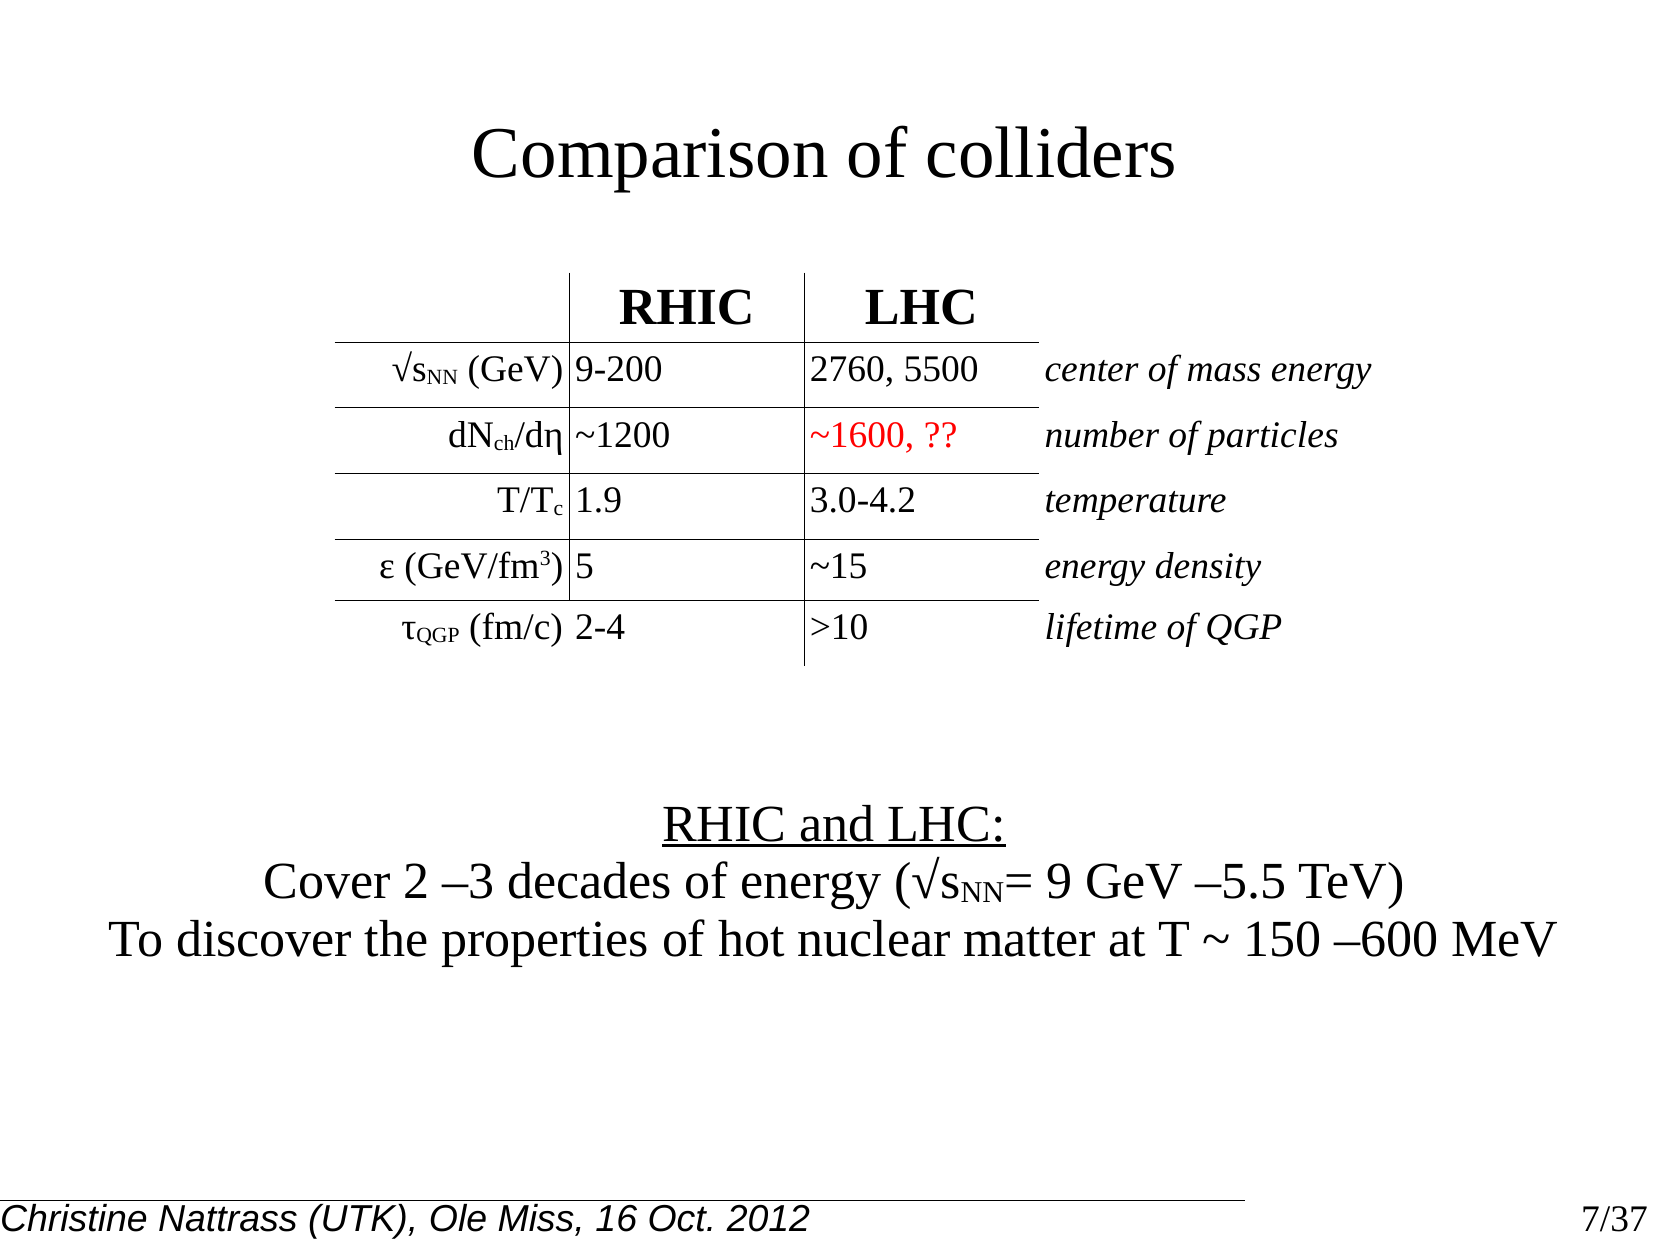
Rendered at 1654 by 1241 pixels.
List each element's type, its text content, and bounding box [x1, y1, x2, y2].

table_cell ~15 [805, 540, 1039, 600]
text_box RHIC and LHC: Cover 2 –3 decades of energy (√sNN= 9 GeV –5.5 TeV) To discover the properties of hot nuclear matter at T ~ 150 –600 MeV [37, 787, 1631, 993]
table_cell center of mass energy [1039, 342, 1434, 408]
table_cell 9-200 [570, 343, 804, 407]
table_cell √sNN (GeV) [335, 343, 569, 407]
table_cell >10 [805, 601, 1039, 666]
table_cell dNch/dη [335, 408, 569, 473]
title Comparison of colliders [0, 49, 1650, 257]
table_cell ~1600, ?? [805, 408, 1039, 473]
table_cell 1.9 [570, 474, 804, 539]
table_header [335, 273, 569, 342]
table_cell ~1200 [570, 408, 804, 473]
table_cell 5 [570, 540, 804, 600]
table_header RHIC [570, 273, 804, 342]
table_cell temperature [1039, 473, 1434, 539]
table_cell 2760, 5500 [805, 343, 1039, 407]
table_cell 3.0-4.2 [805, 474, 1039, 539]
table_header [1039, 273, 1434, 342]
table_cell τQGP (fm/c) [335, 601, 569, 666]
table_cell energy density [1039, 539, 1434, 601]
table_header LHC [805, 273, 1039, 342]
table_cell ε (GeV/fm3) [335, 540, 569, 600]
table_cell 2-4 [569, 601, 804, 666]
table_cell number of particles [1039, 408, 1434, 473]
table_cell T/Tc [335, 474, 569, 539]
table_cell lifetime of QGP [1039, 601, 1434, 666]
